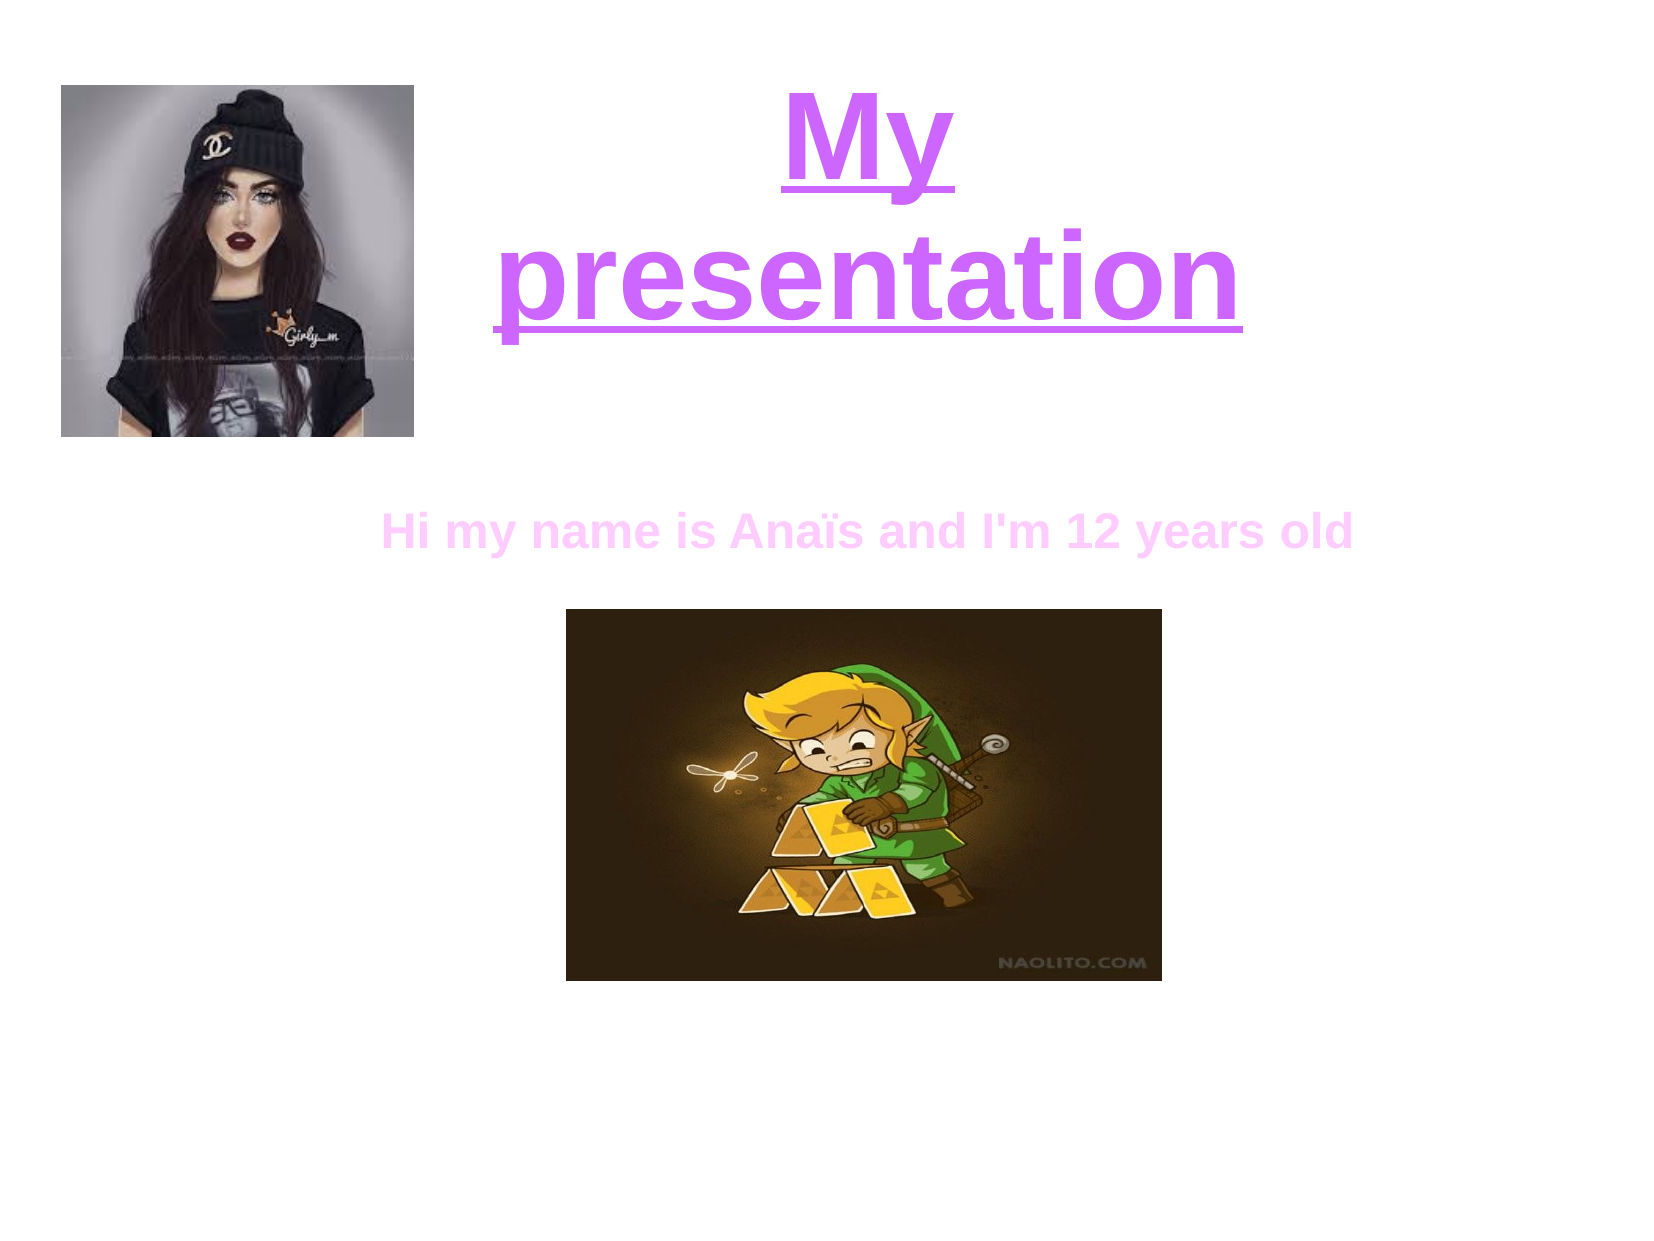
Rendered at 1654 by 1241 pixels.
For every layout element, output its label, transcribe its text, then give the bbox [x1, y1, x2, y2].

picture [61, 85, 414, 438]
text_box My presentation [425, 59, 1312, 396]
text_box Hi my name is Anaïs and I'm 12 years old [295, 496, 1441, 703]
picture [566, 609, 1162, 981]
